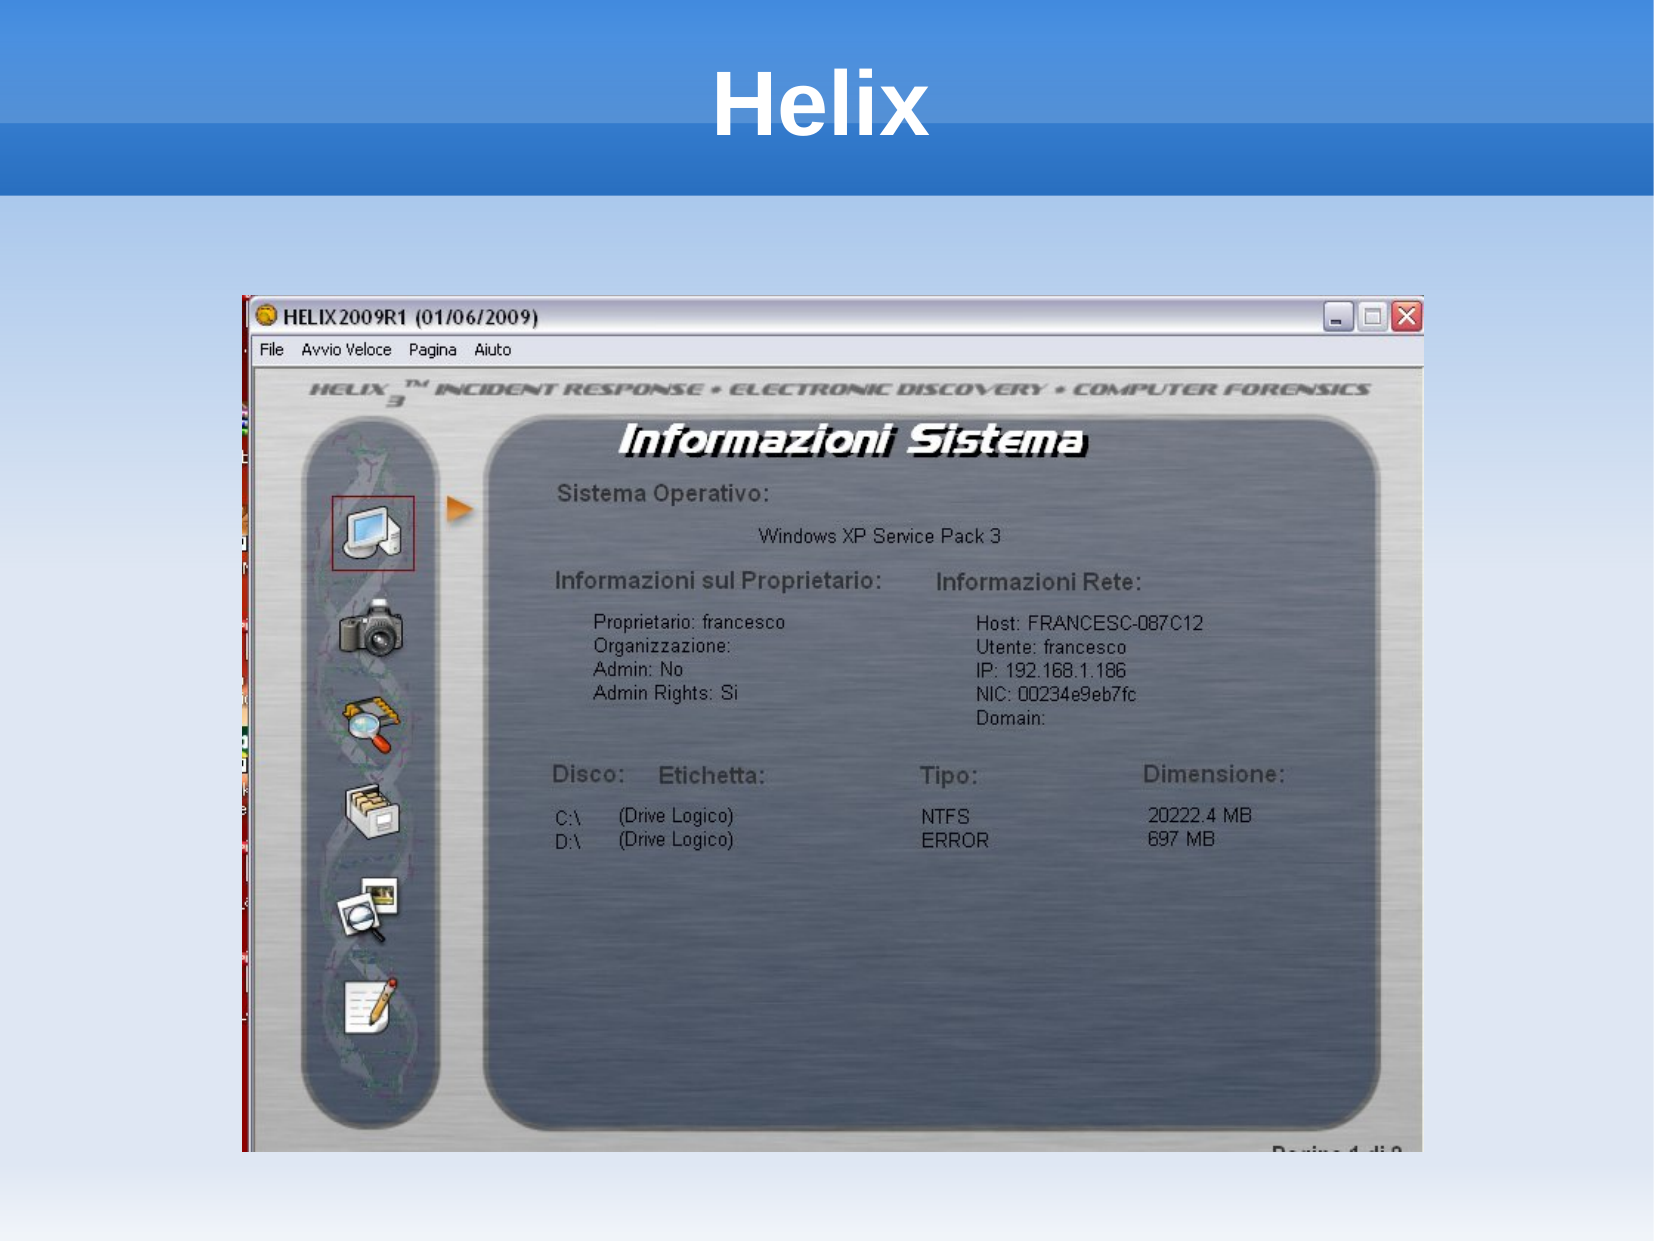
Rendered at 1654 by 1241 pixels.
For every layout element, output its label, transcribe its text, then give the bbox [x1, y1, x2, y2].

picture [0, 0, 1654, 1241]
title Helix [76, 0, 1565, 208]
